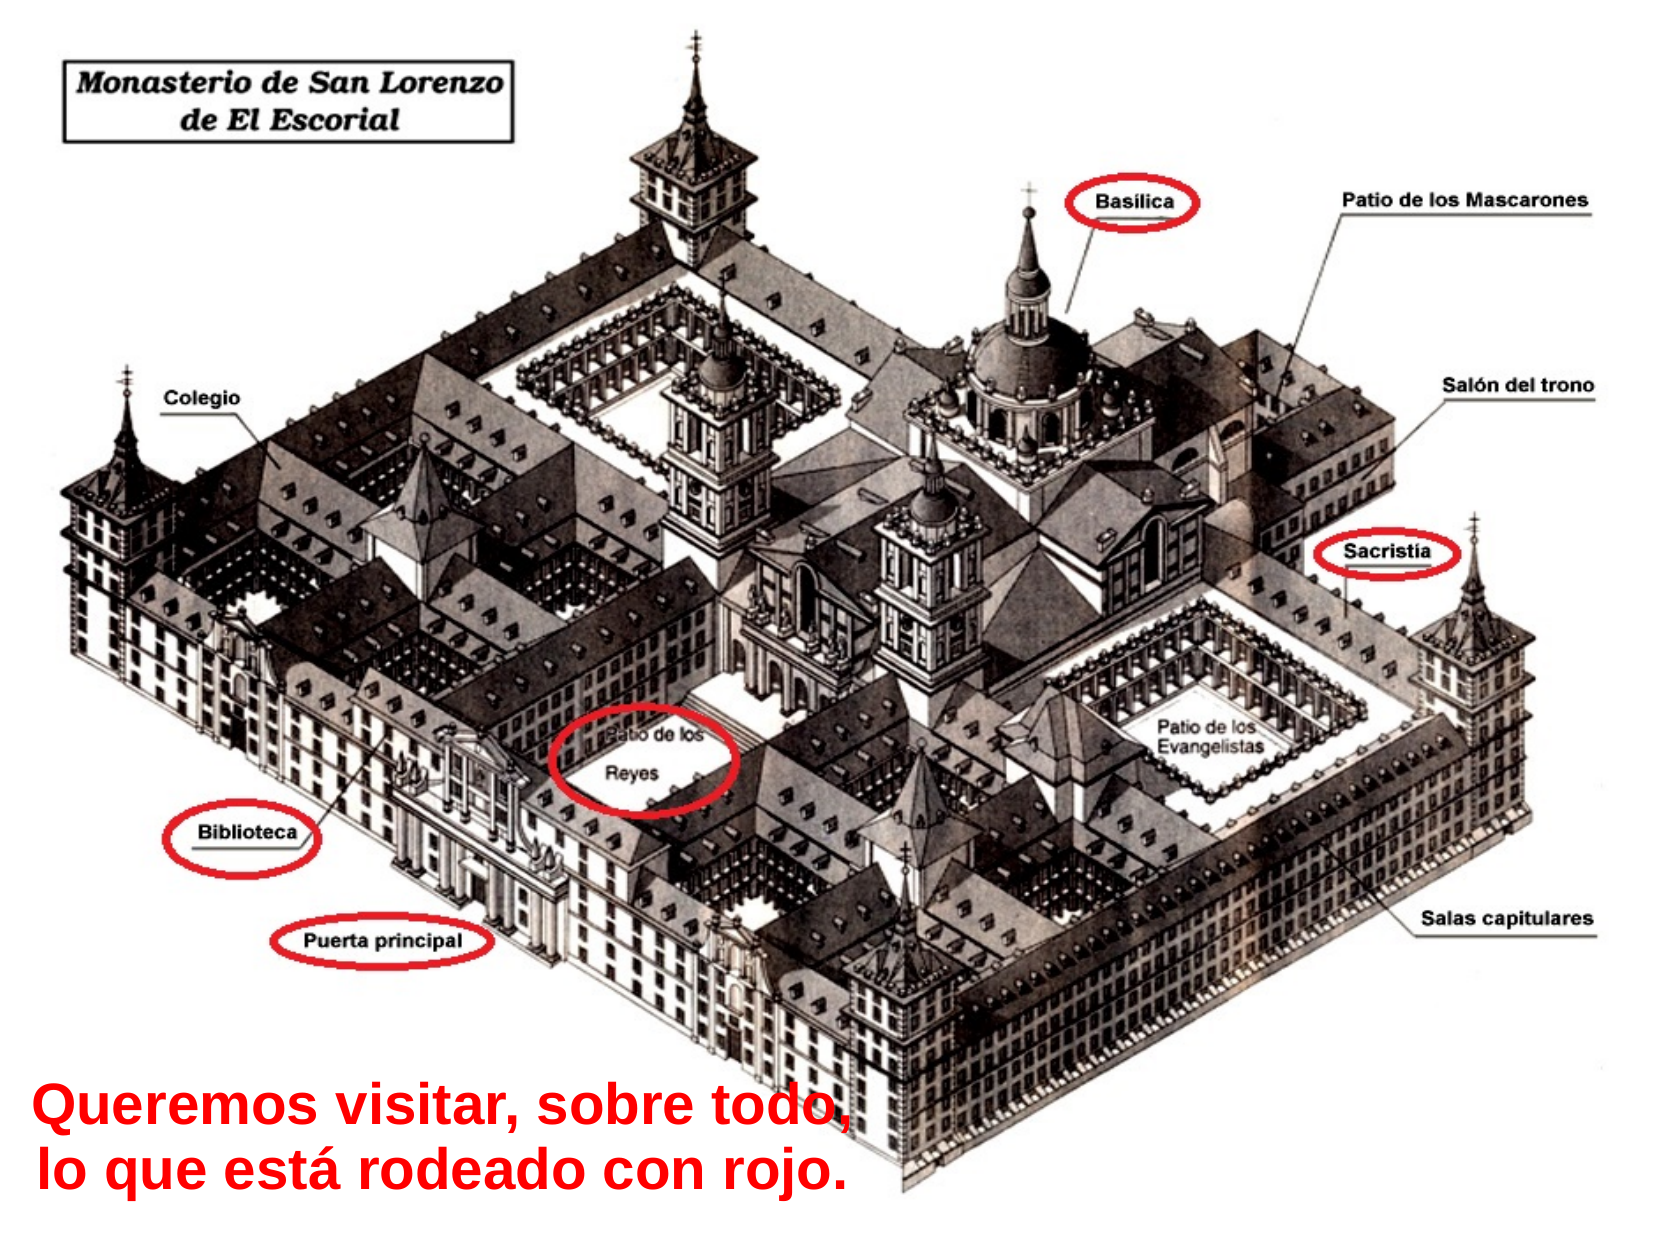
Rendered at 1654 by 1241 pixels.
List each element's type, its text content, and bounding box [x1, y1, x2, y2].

picture [0, 0, 1654, 1241]
title Queremos visitar, sobre todo, lo que está rodeado con rojo. [0, 1033, 886, 1241]
